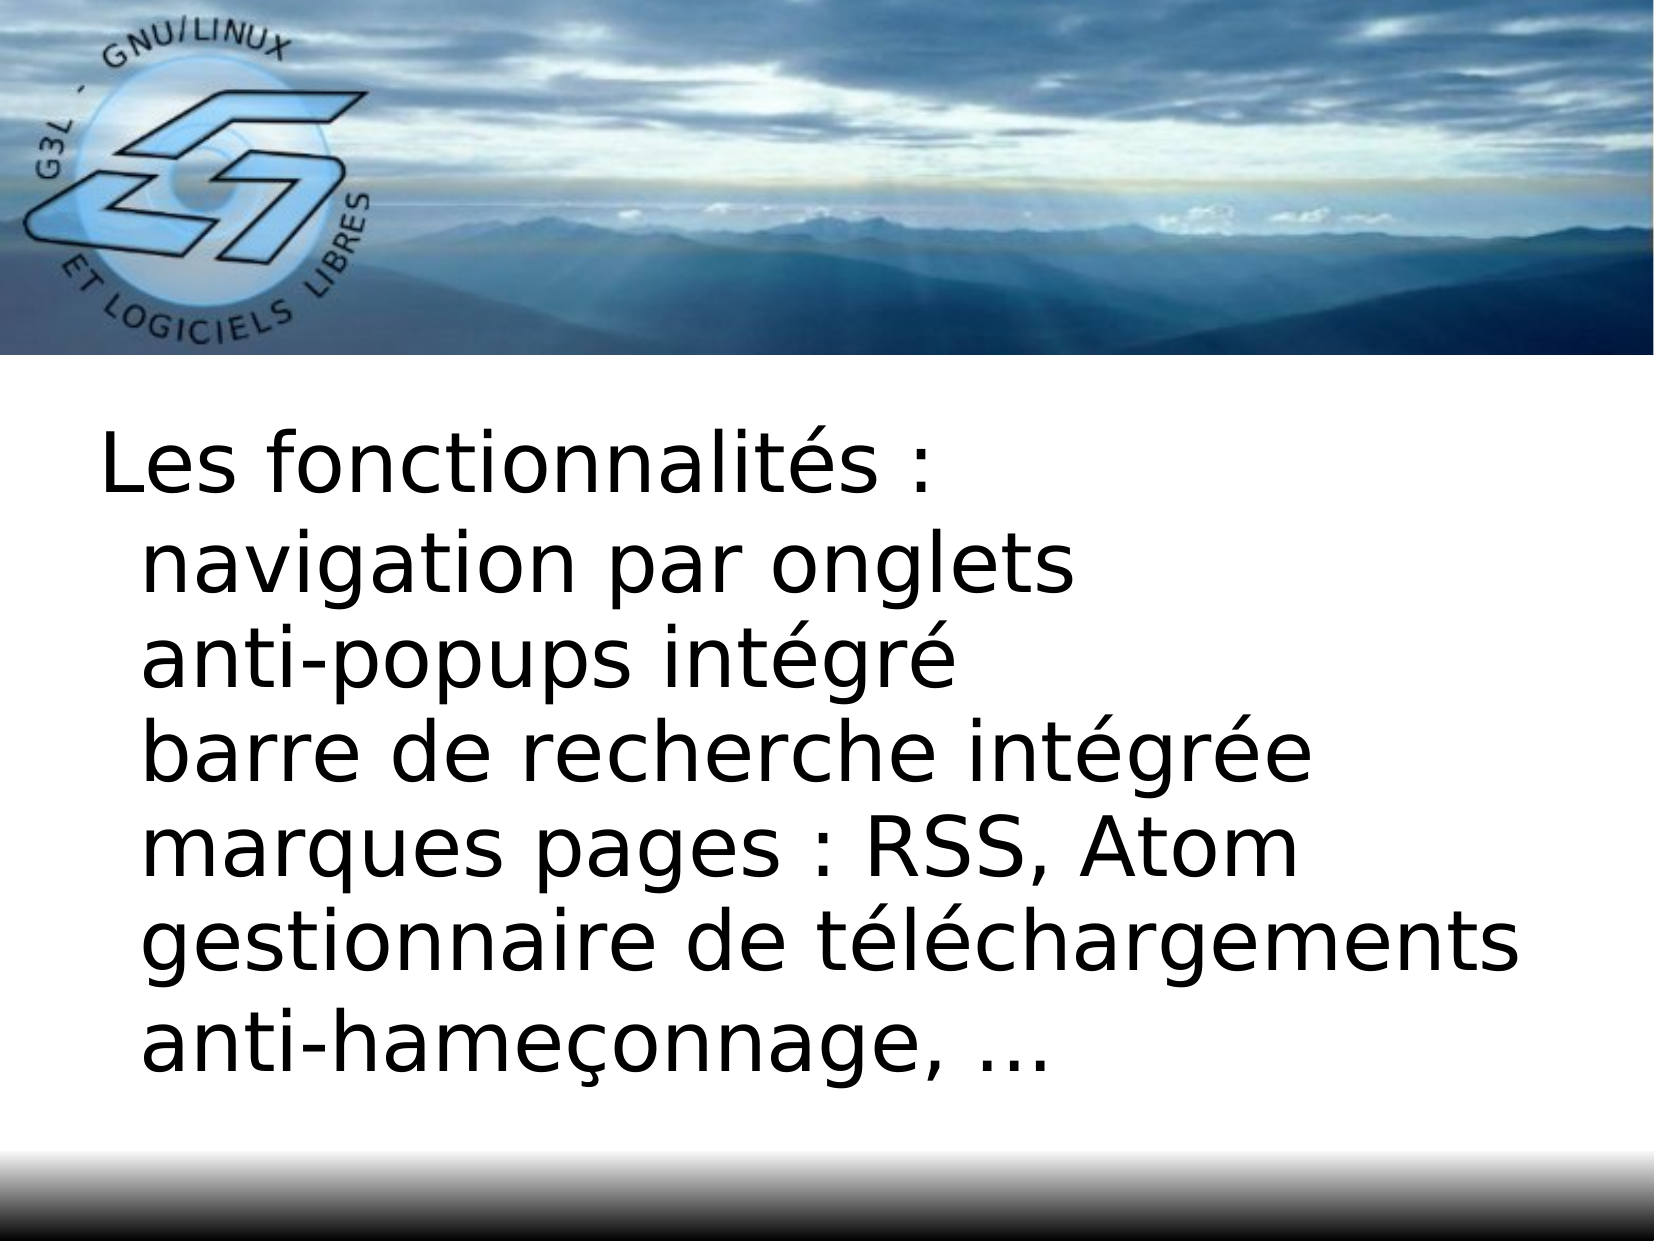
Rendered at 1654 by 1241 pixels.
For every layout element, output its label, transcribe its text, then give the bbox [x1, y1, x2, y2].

text_box barre de recherche intégrée [98, 697, 1360, 810]
text_box anti-popups intégré [98, 602, 1004, 697]
text_box marques pages : RSS, Atom [98, 791, 1347, 886]
text_box anti-hameçonnage, ... [98, 986, 1100, 1099]
text_box Les fonctionnalités : [83, 407, 952, 520]
picture [0, 0, 1654, 355]
text_box gestionnaire de téléchargements [98, 886, 1568, 999]
text_box navigation par onglets [98, 508, 1122, 621]
text_box [0, 1151, 1654, 1241]
